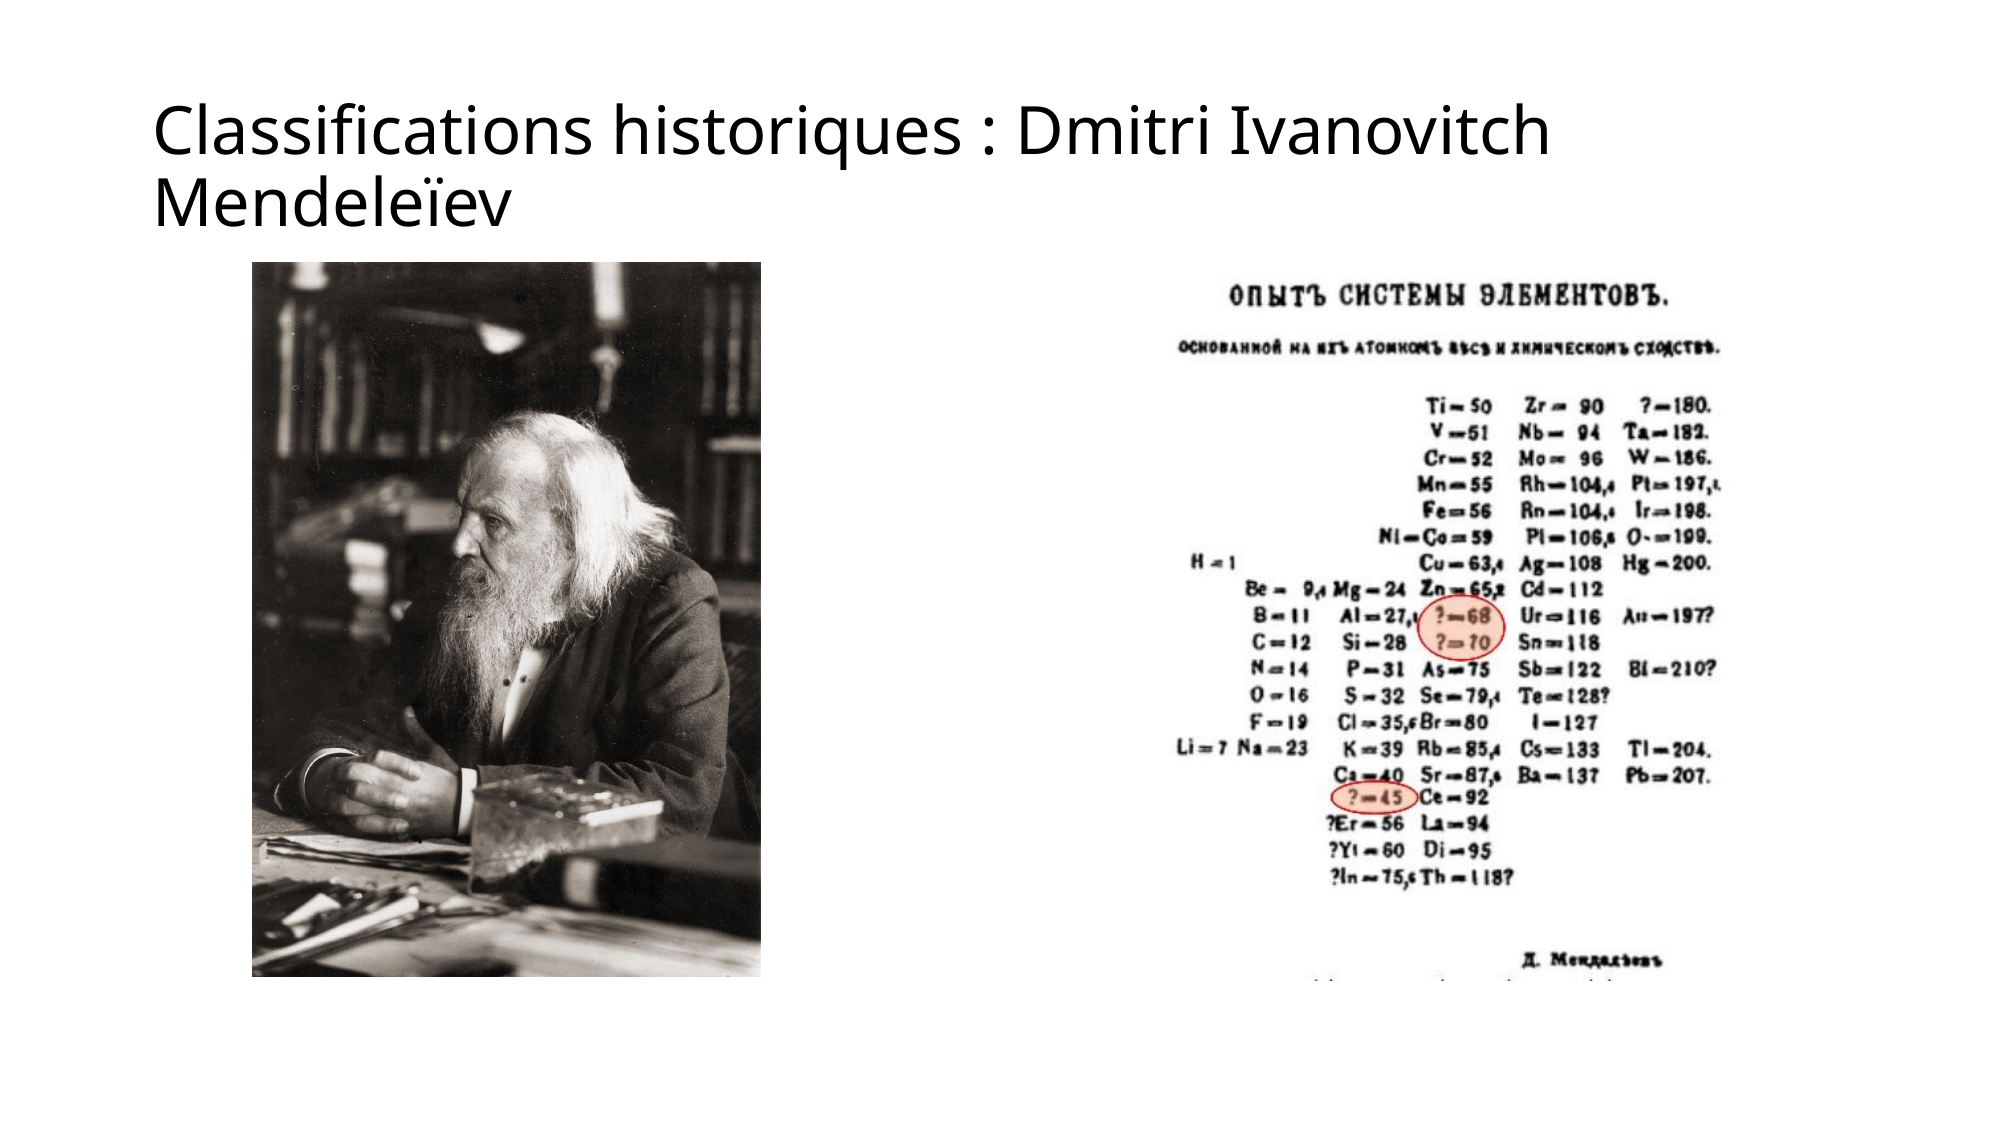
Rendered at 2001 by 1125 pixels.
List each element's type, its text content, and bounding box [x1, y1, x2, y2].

title Classifications historiques : Dmitri Ivanovitch Mendeleïev [137, 59, 1863, 278]
picture [252, 262, 761, 977]
picture [1169, 268, 1734, 981]
